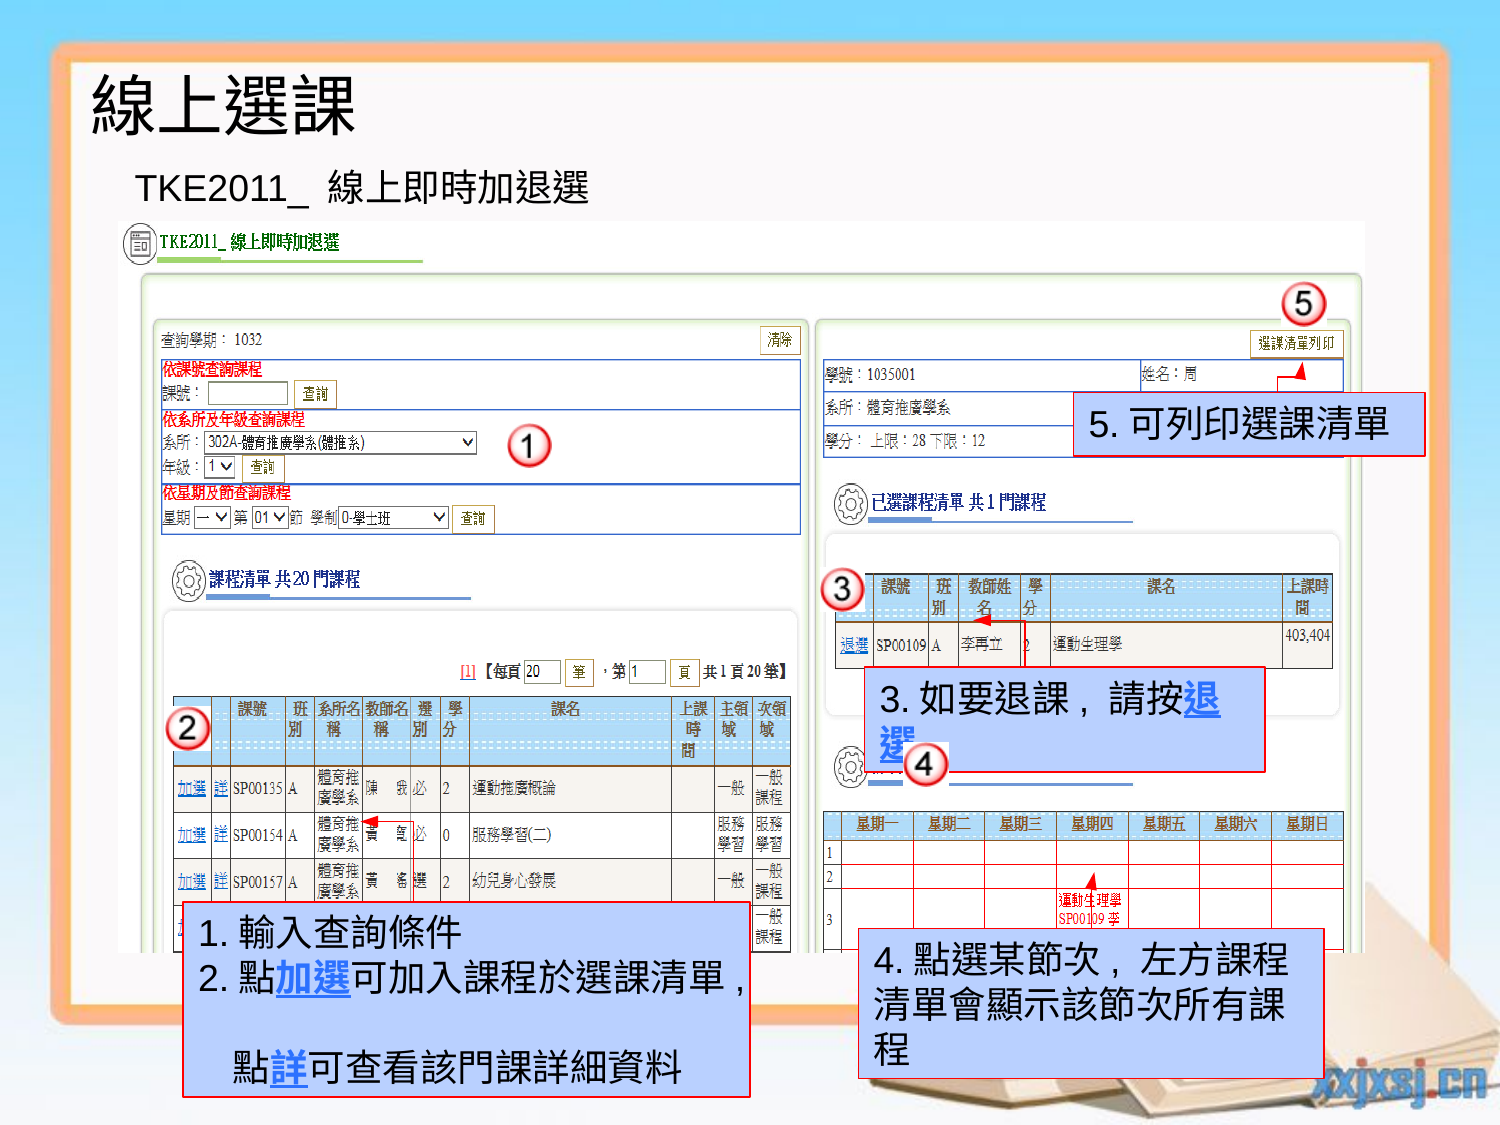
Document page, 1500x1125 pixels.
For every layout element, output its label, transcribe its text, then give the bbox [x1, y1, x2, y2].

text_box 4.點選某節次, 左方課程清單會顯示該節次所有課程 [858, 928, 1325, 1035]
text_box 1.輸入查詢條件 2.點加選可加入課程於選課清單, 點詳可查看該門課詳細資料 [183, 901, 751, 1071]
text_box 3.如要退課, 請按退選 [864, 667, 1265, 728]
picture [0, 0, 1500, 1125]
text_box 線上選課 [75, 54, 1426, 153]
text_box TKE2011_ 線上即時加退選 [119, 155, 602, 217]
text_box 5.可列印選課清單 [1073, 392, 1426, 457]
